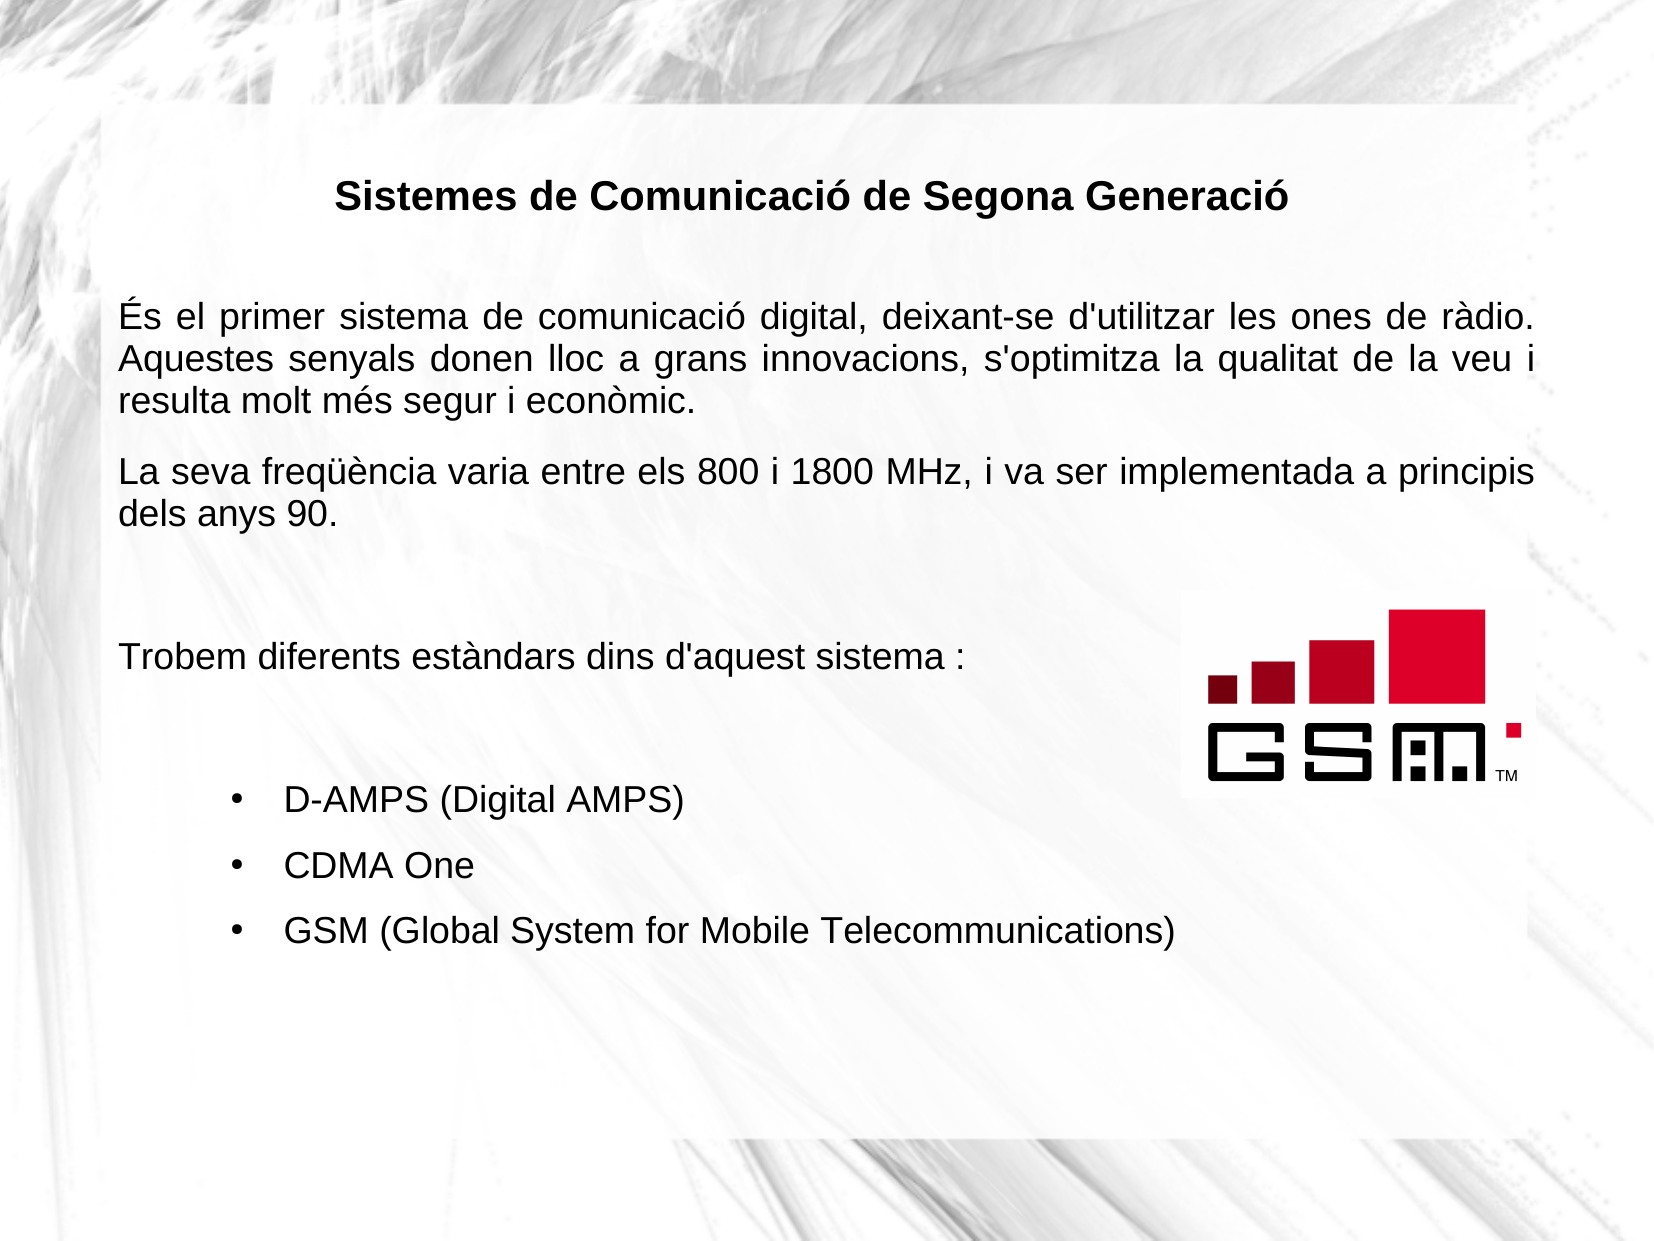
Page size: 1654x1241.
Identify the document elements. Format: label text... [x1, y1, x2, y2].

list És el primer sistema de comunicació digital, deixant-se d'utilitzar les ones de ràdio. Aquestes senyals donen lloc a grans innovacions, s'optimitza la qualitat de la veu i resulta molt més segur i econòmic. La seva freqüència varia entre els 800 i 1800 MHz, i va ser implementada a principis dels anys 90. Trobem diferents estàndars dins d'aquest sistema : D-AMPS (Digital AMPS) CDMA One GSM (Global System for Mobile Telecommunications) [47, 295, 1536, 1114]
title Sistemes de Comunicació de Segona Generació [118, 112, 1506, 281]
picture [0, 0, 1654, 1241]
